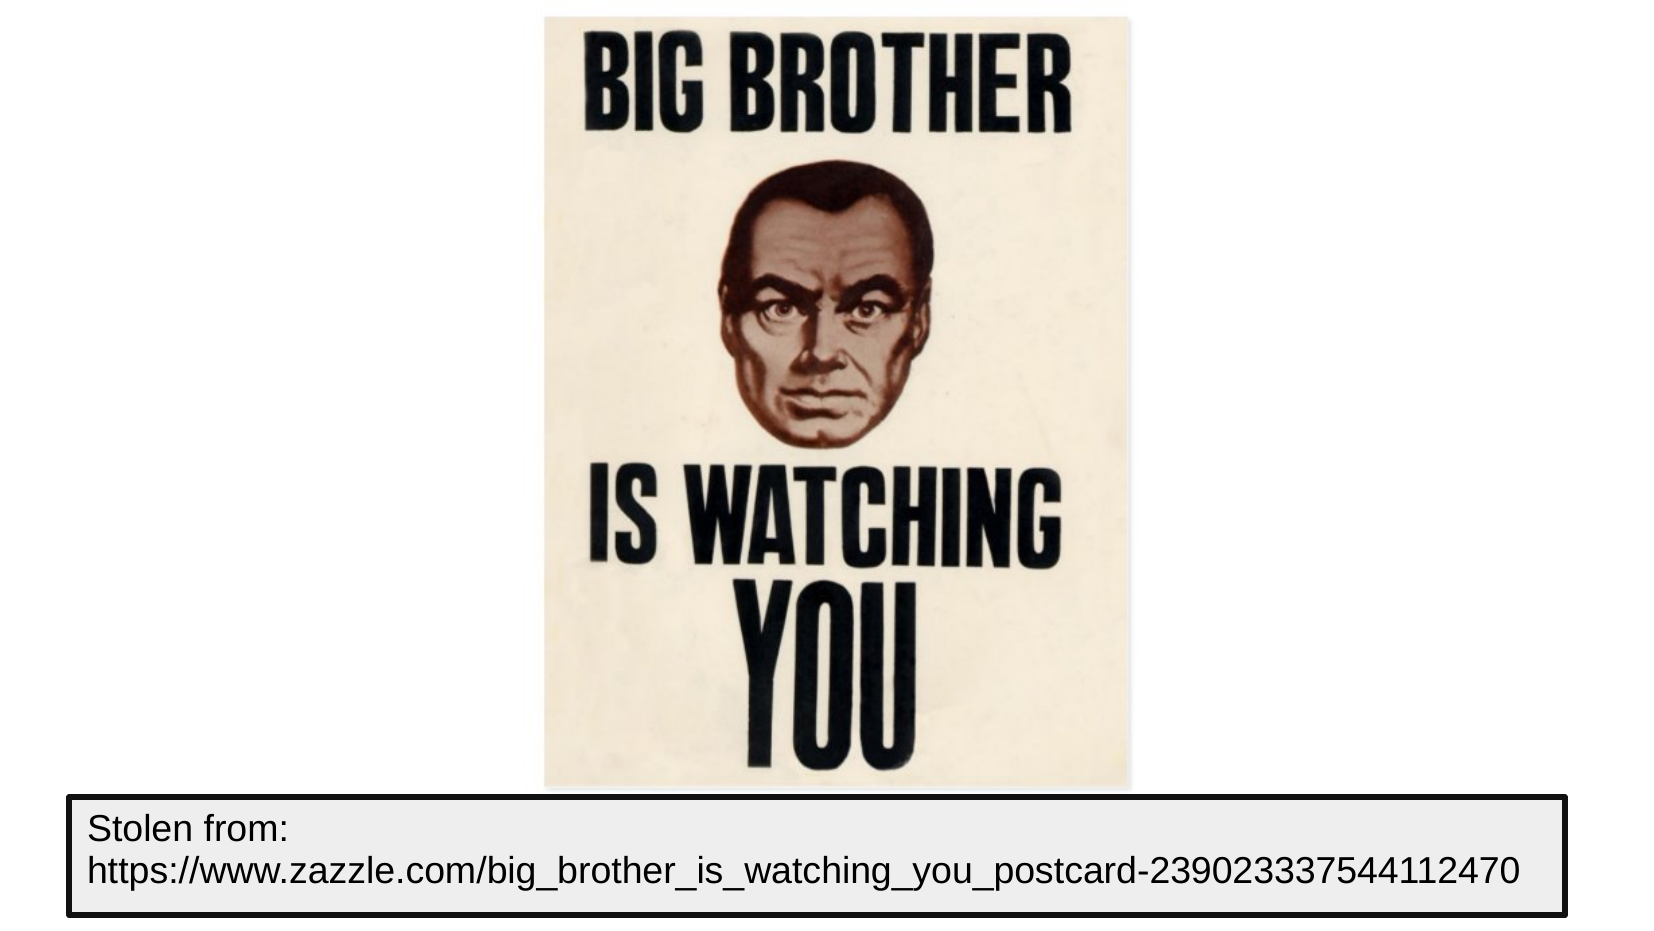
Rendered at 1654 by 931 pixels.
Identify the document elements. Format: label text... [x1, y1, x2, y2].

text_box Stolen from: https://www.zazzle.com/big_brother_is_watching_you_postcard-239023337544112470 [69, 797, 1565, 916]
picture [29, 0, 1644, 827]
